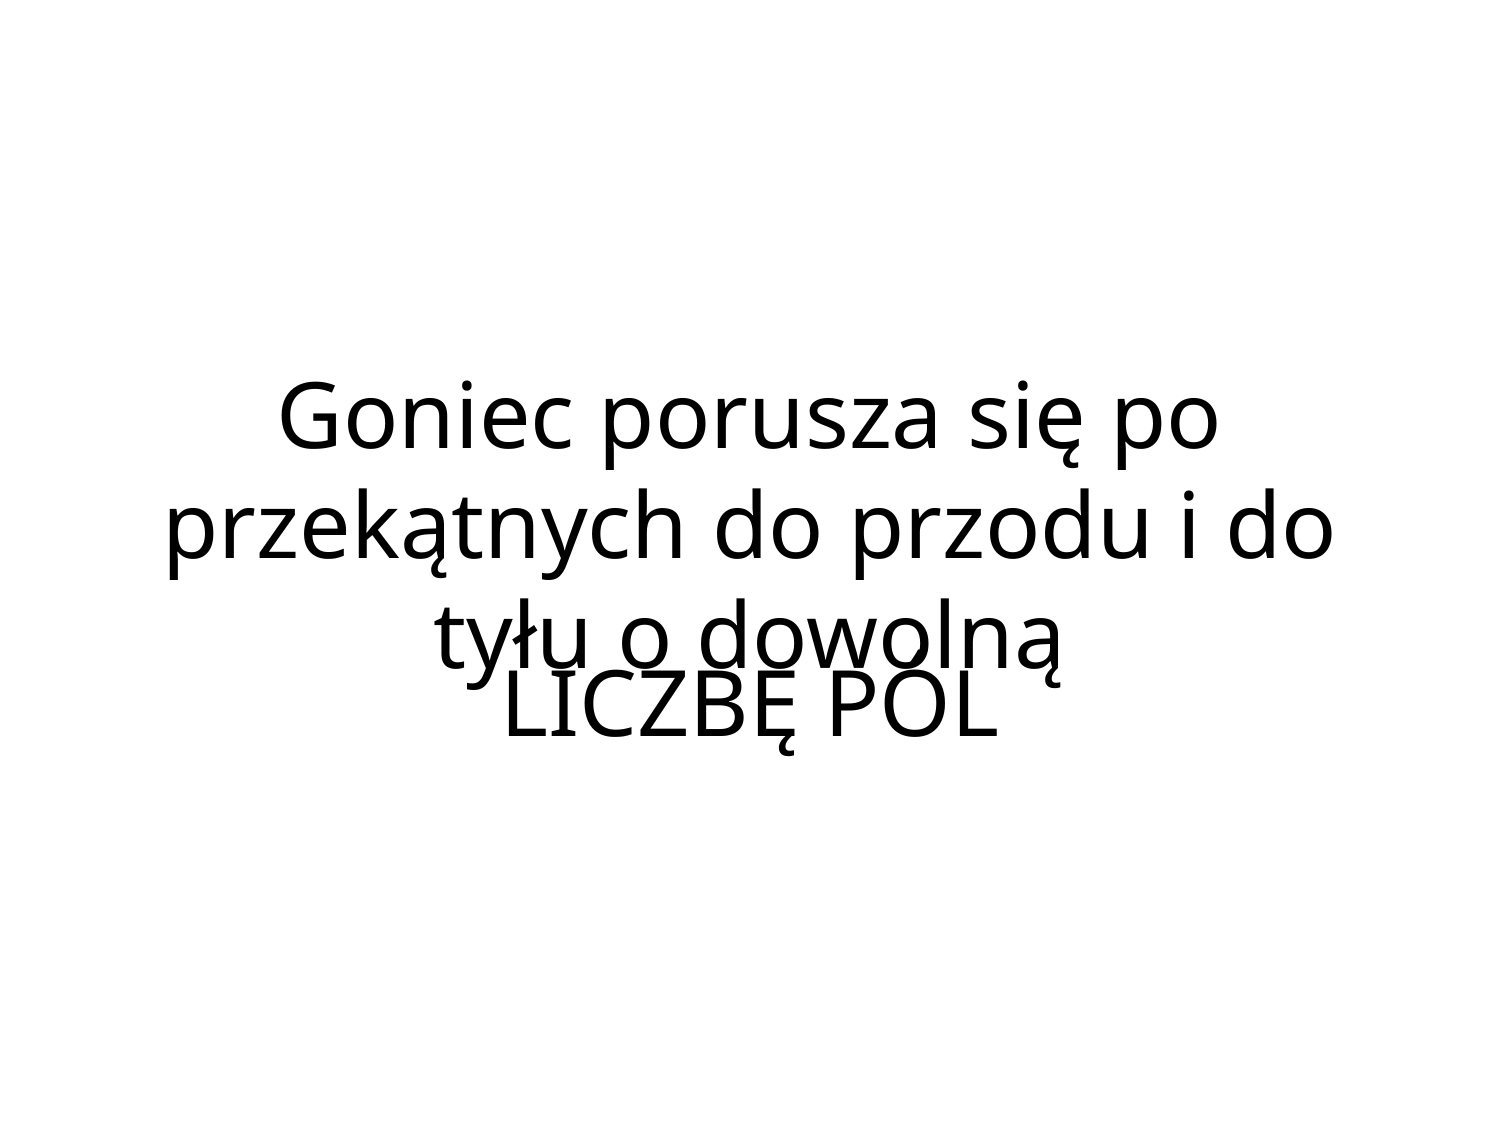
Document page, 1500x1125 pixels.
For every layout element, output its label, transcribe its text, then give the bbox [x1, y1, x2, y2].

subtitle LICZBĘ PÓL [225, 637, 1275, 925]
title Goniec porusza się po przekątnych do przodu i do tyłu o dowolną [112, 349, 1388, 591]
